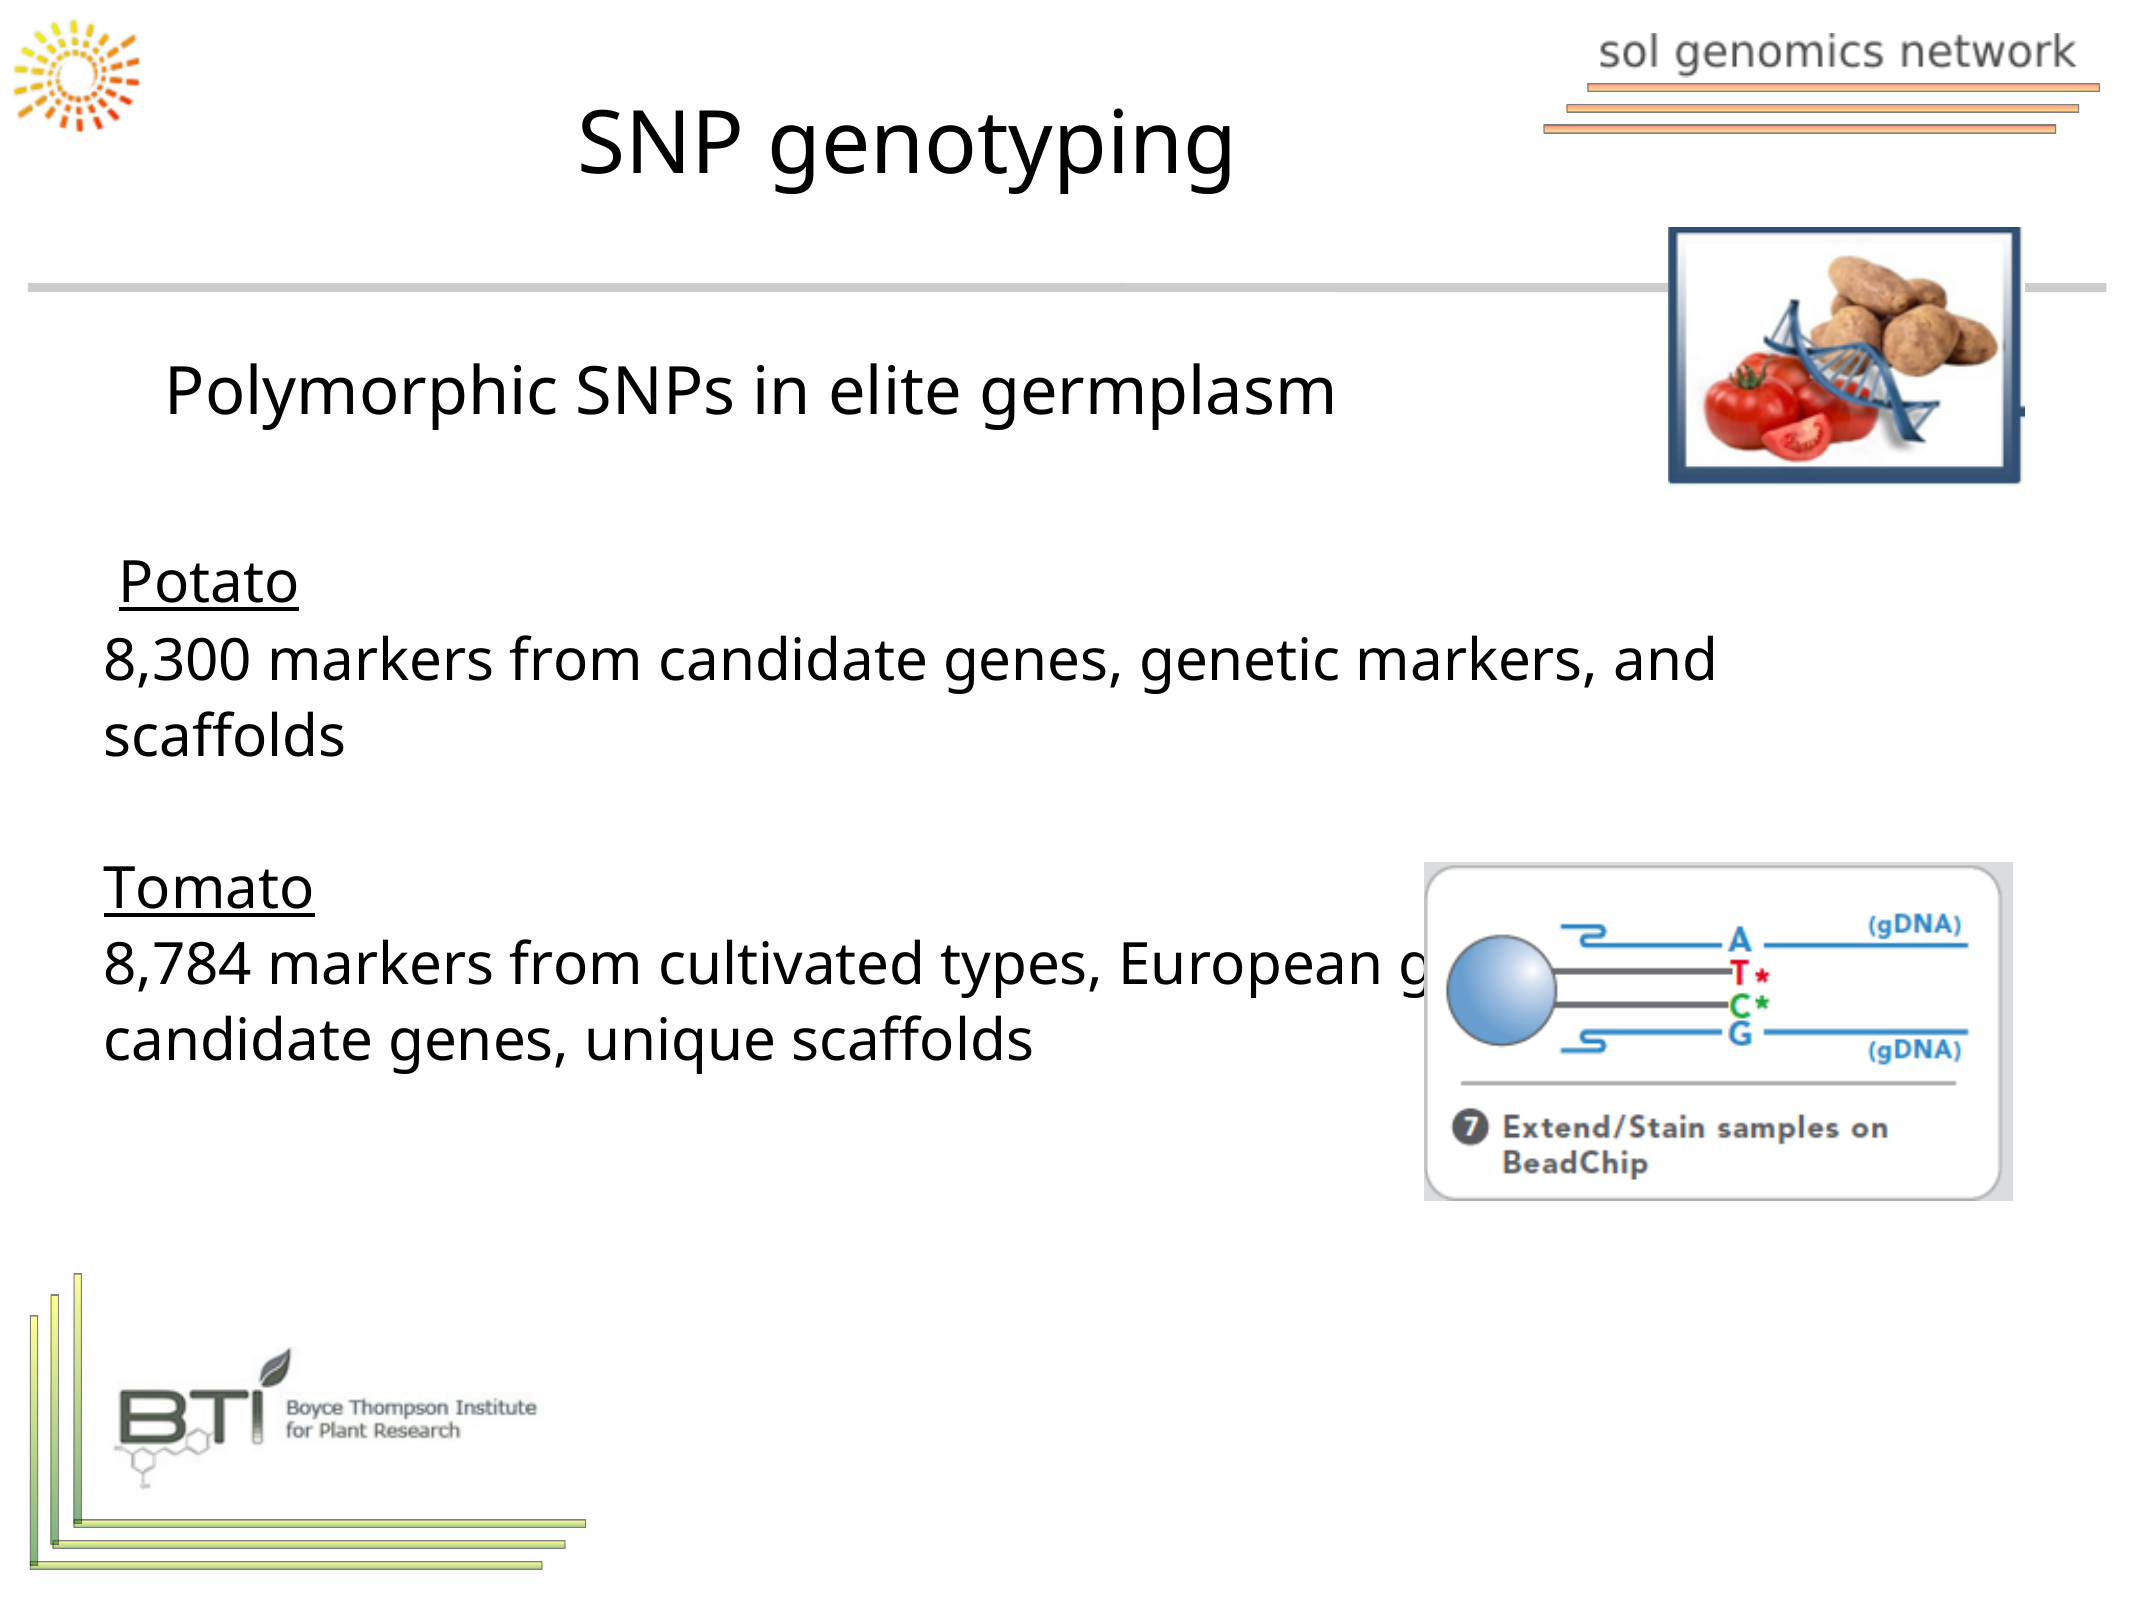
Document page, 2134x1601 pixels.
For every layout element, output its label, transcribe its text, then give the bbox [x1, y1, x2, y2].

text_box [73, 1273, 587, 1528]
picture [109, 1346, 551, 1493]
text_box [29, 1315, 543, 1570]
text_box Polymorphic SNPs in elite germplasm [150, 337, 1426, 430]
picture [1424, 862, 2013, 1201]
picture [1668, 227, 2025, 488]
text_box SNP genotyping [300, 75, 1538, 191]
text_box [50, 1294, 566, 1549]
picture [1597, 33, 2078, 78]
text_box [1543, 124, 2057, 134]
text_box [1587, 83, 2100, 92]
text_box Potato 8,300 markers from candidate genes, genetic markers, and scaffolds Tomato 8,784 markers from cultivated types, European germplasm, candidate genes, unique scaffolds [88, 493, 1927, 962]
text_box [1566, 104, 2080, 113]
picture [4, 6, 150, 151]
